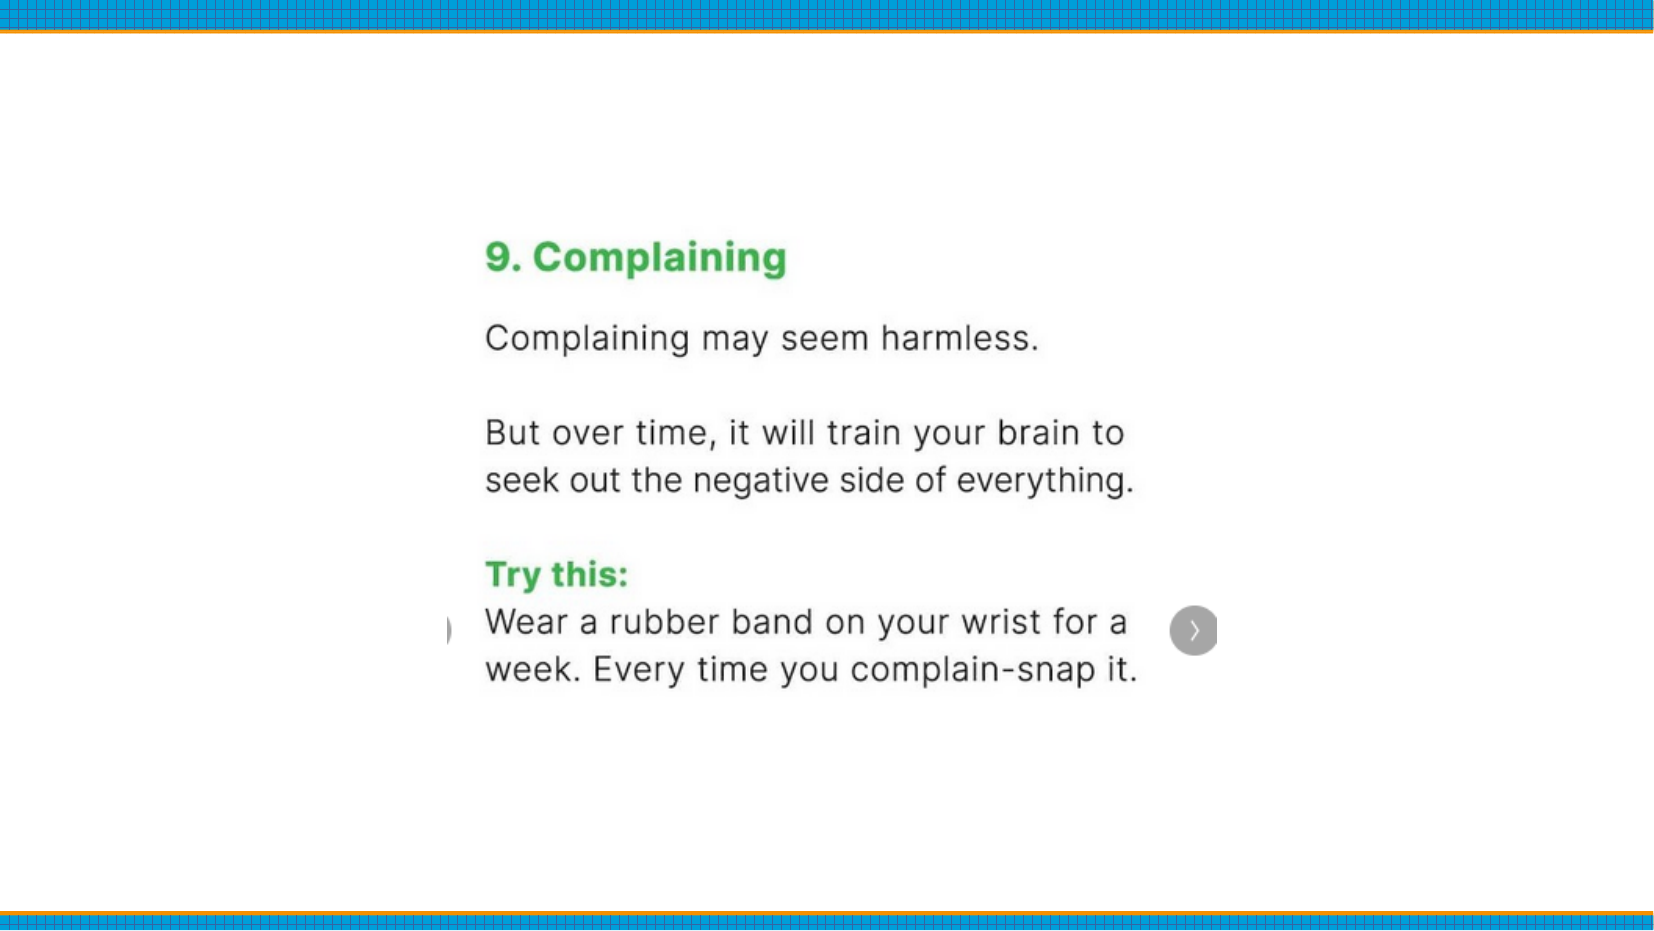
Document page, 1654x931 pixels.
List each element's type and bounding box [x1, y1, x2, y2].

picture [447, 210, 1217, 731]
